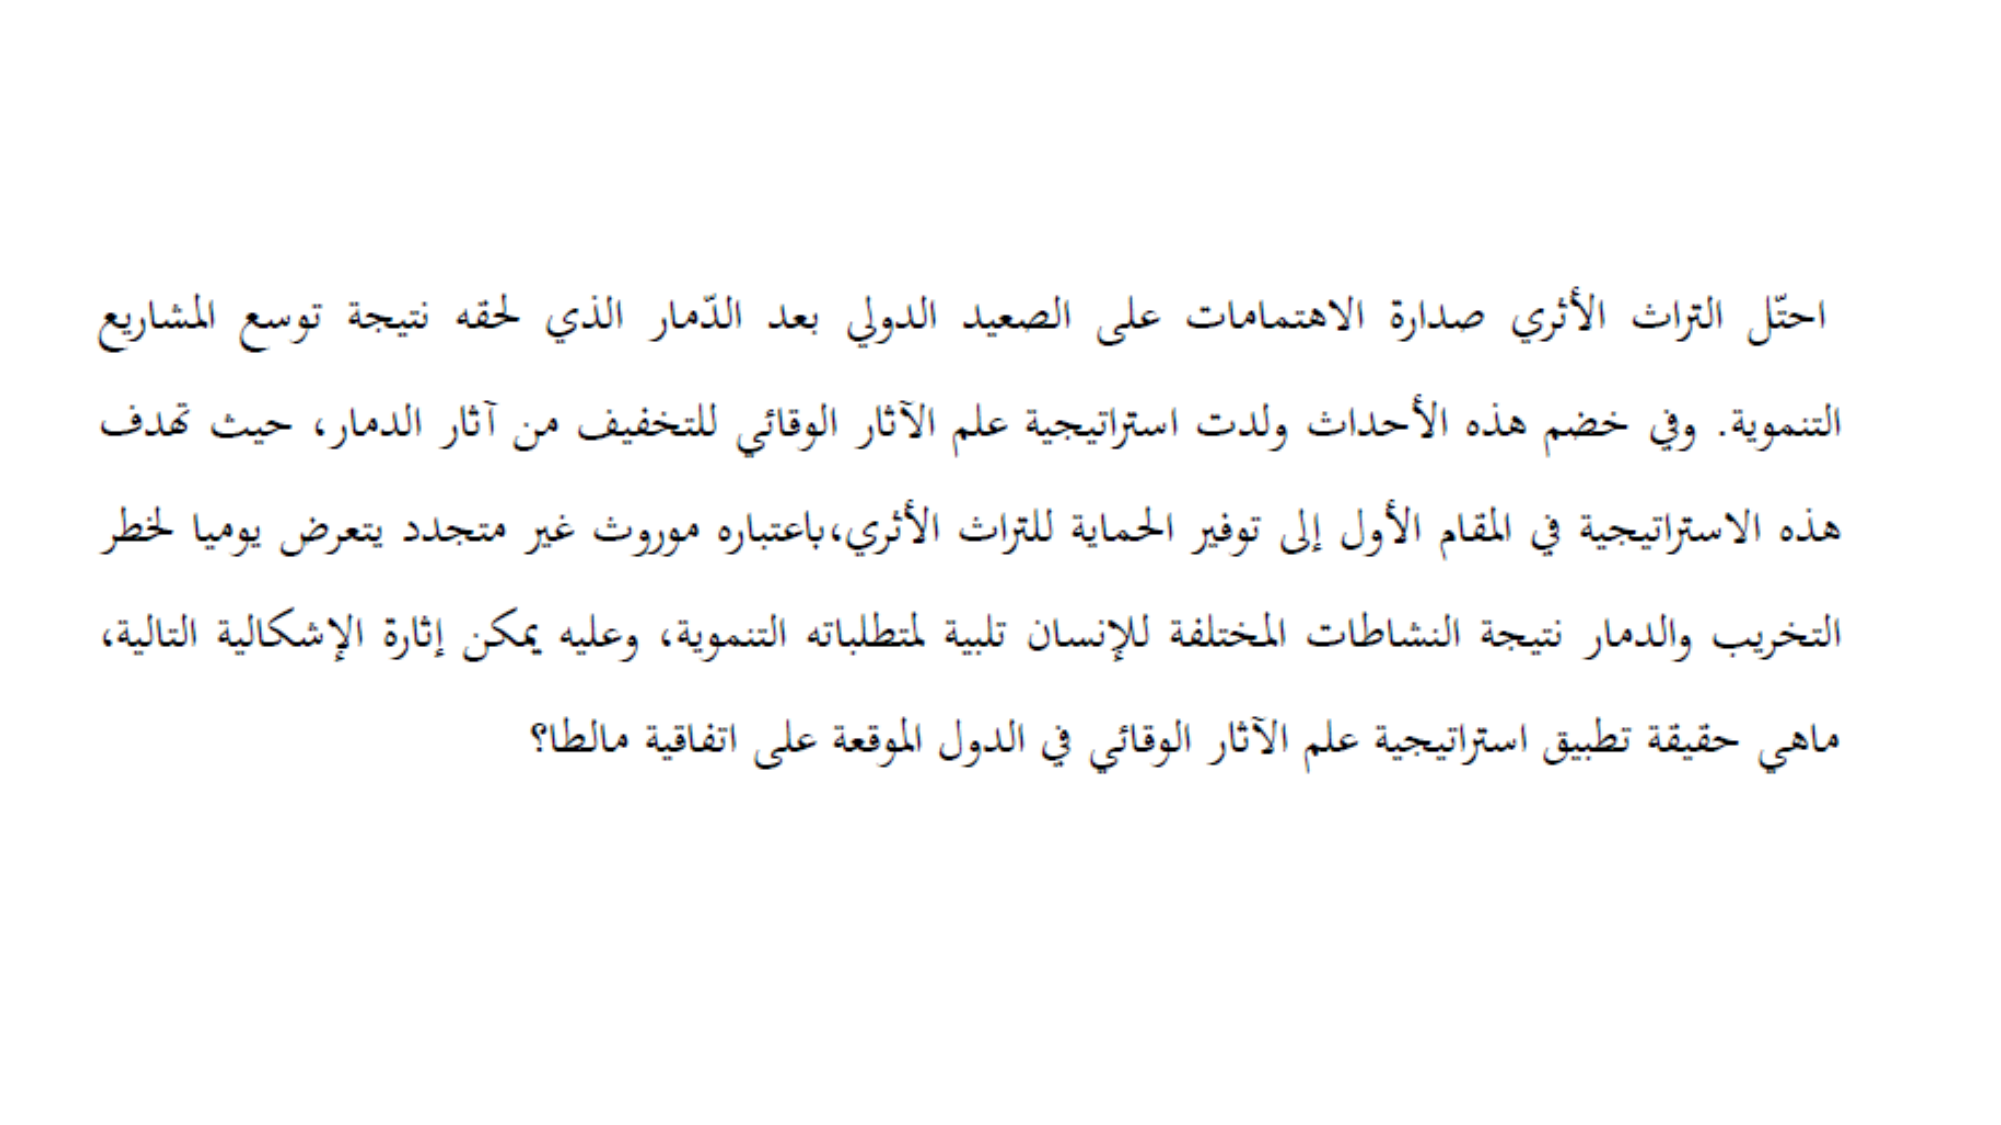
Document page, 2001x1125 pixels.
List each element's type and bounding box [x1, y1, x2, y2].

picture [76, 263, 1866, 803]
